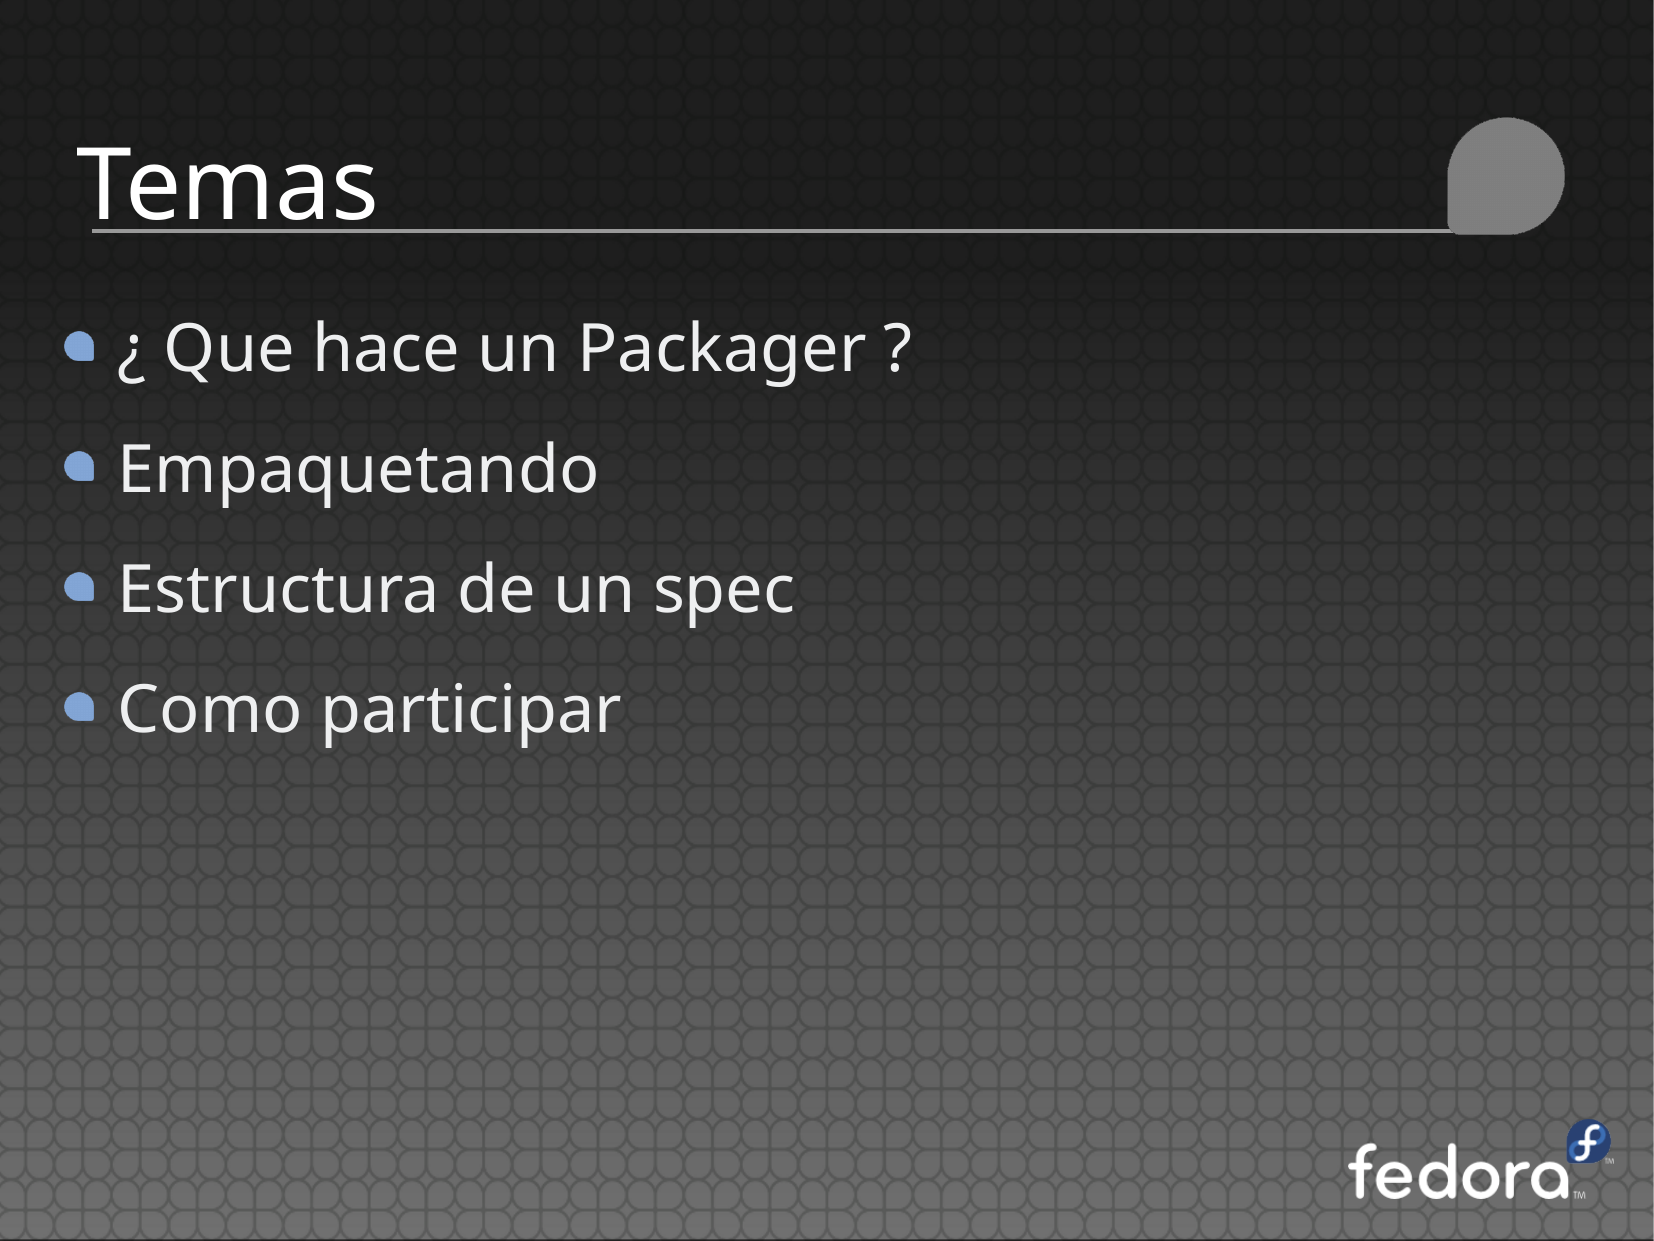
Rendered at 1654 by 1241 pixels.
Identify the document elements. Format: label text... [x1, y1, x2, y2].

picture [0, 0, 1654, 1241]
title Temas [76, 112, 1566, 249]
list ¿ Que hace un Packager ? Empaquetando Estructura de un spec Como participar [46, 300, 1536, 1105]
